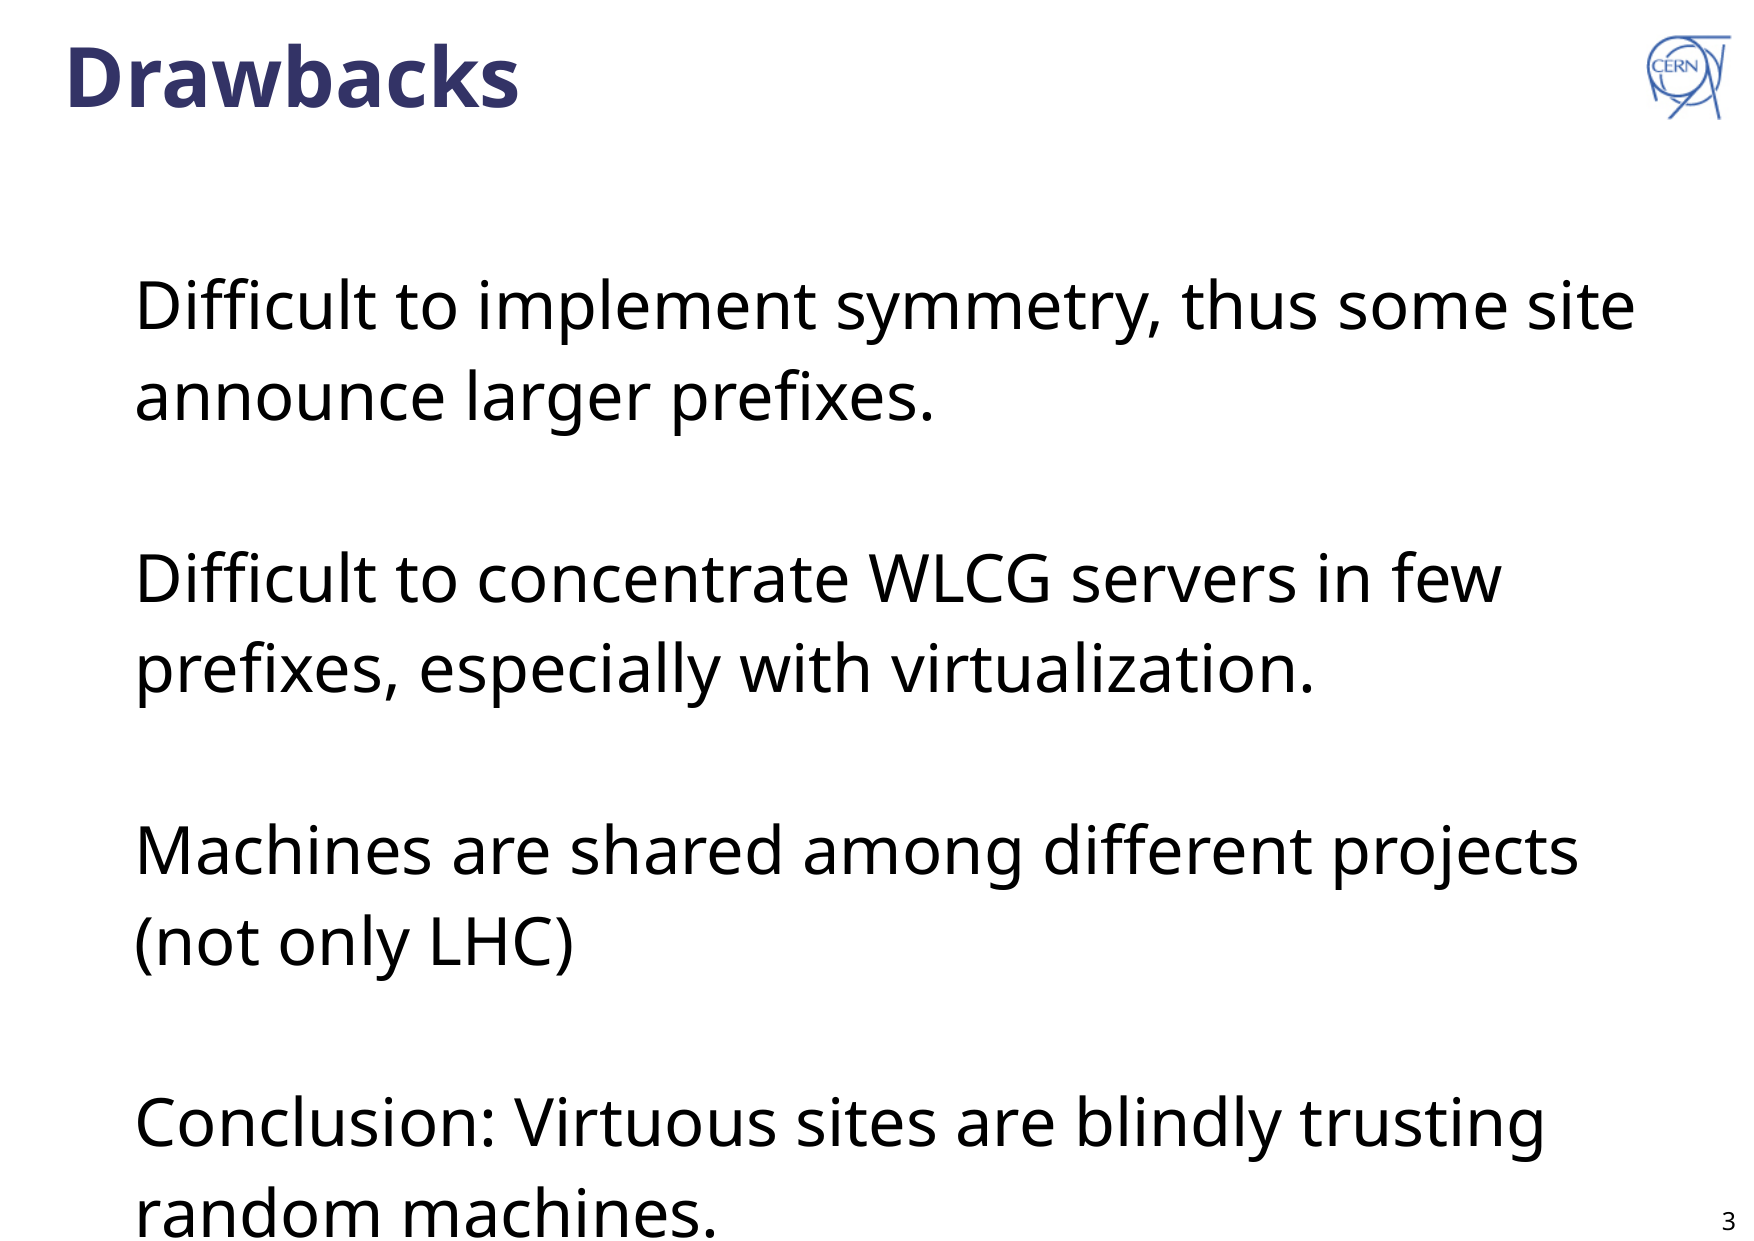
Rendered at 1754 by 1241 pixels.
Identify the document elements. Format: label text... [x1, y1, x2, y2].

picture [1646, 34, 1732, 120]
text_box Difficult to implement symmetry, thus some site announce larger prefixes. Difficult to concentrate WLCG servers in few prefixes, especially with virtualization. Machines are shared among different projects (not only LHC) Conclusion: Virtuous sites are blindly trusting random machines. [120, 251, 1677, 1232]
title Drawbacks [63, 0, 1621, 166]
